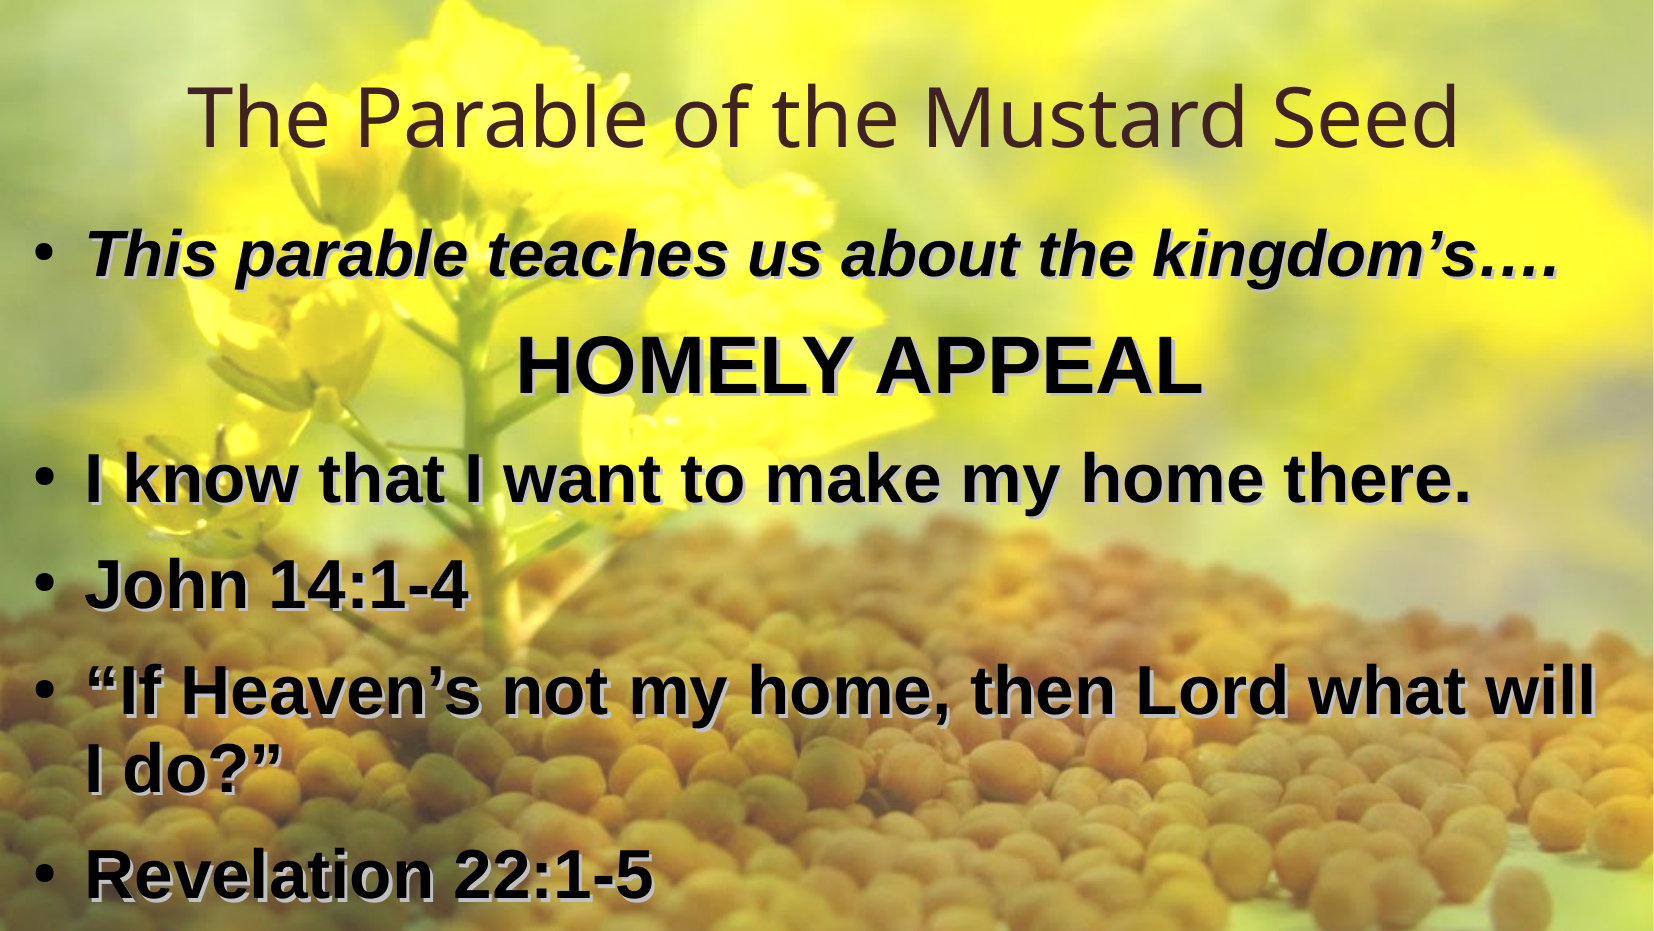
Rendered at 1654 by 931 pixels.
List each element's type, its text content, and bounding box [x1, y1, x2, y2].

picture [0, 0, 1654, 931]
list This parable teaches us about the kingdom’s…. HOMELY APPEAL I know that I want to make my home there. John 14:1-4 “If Heaven’s not my home, then Lord what will I do?” Revelation 22:1-5 [15, 217, 1636, 916]
title The Parable of the Mustard Seed [15, 37, 1636, 193]
